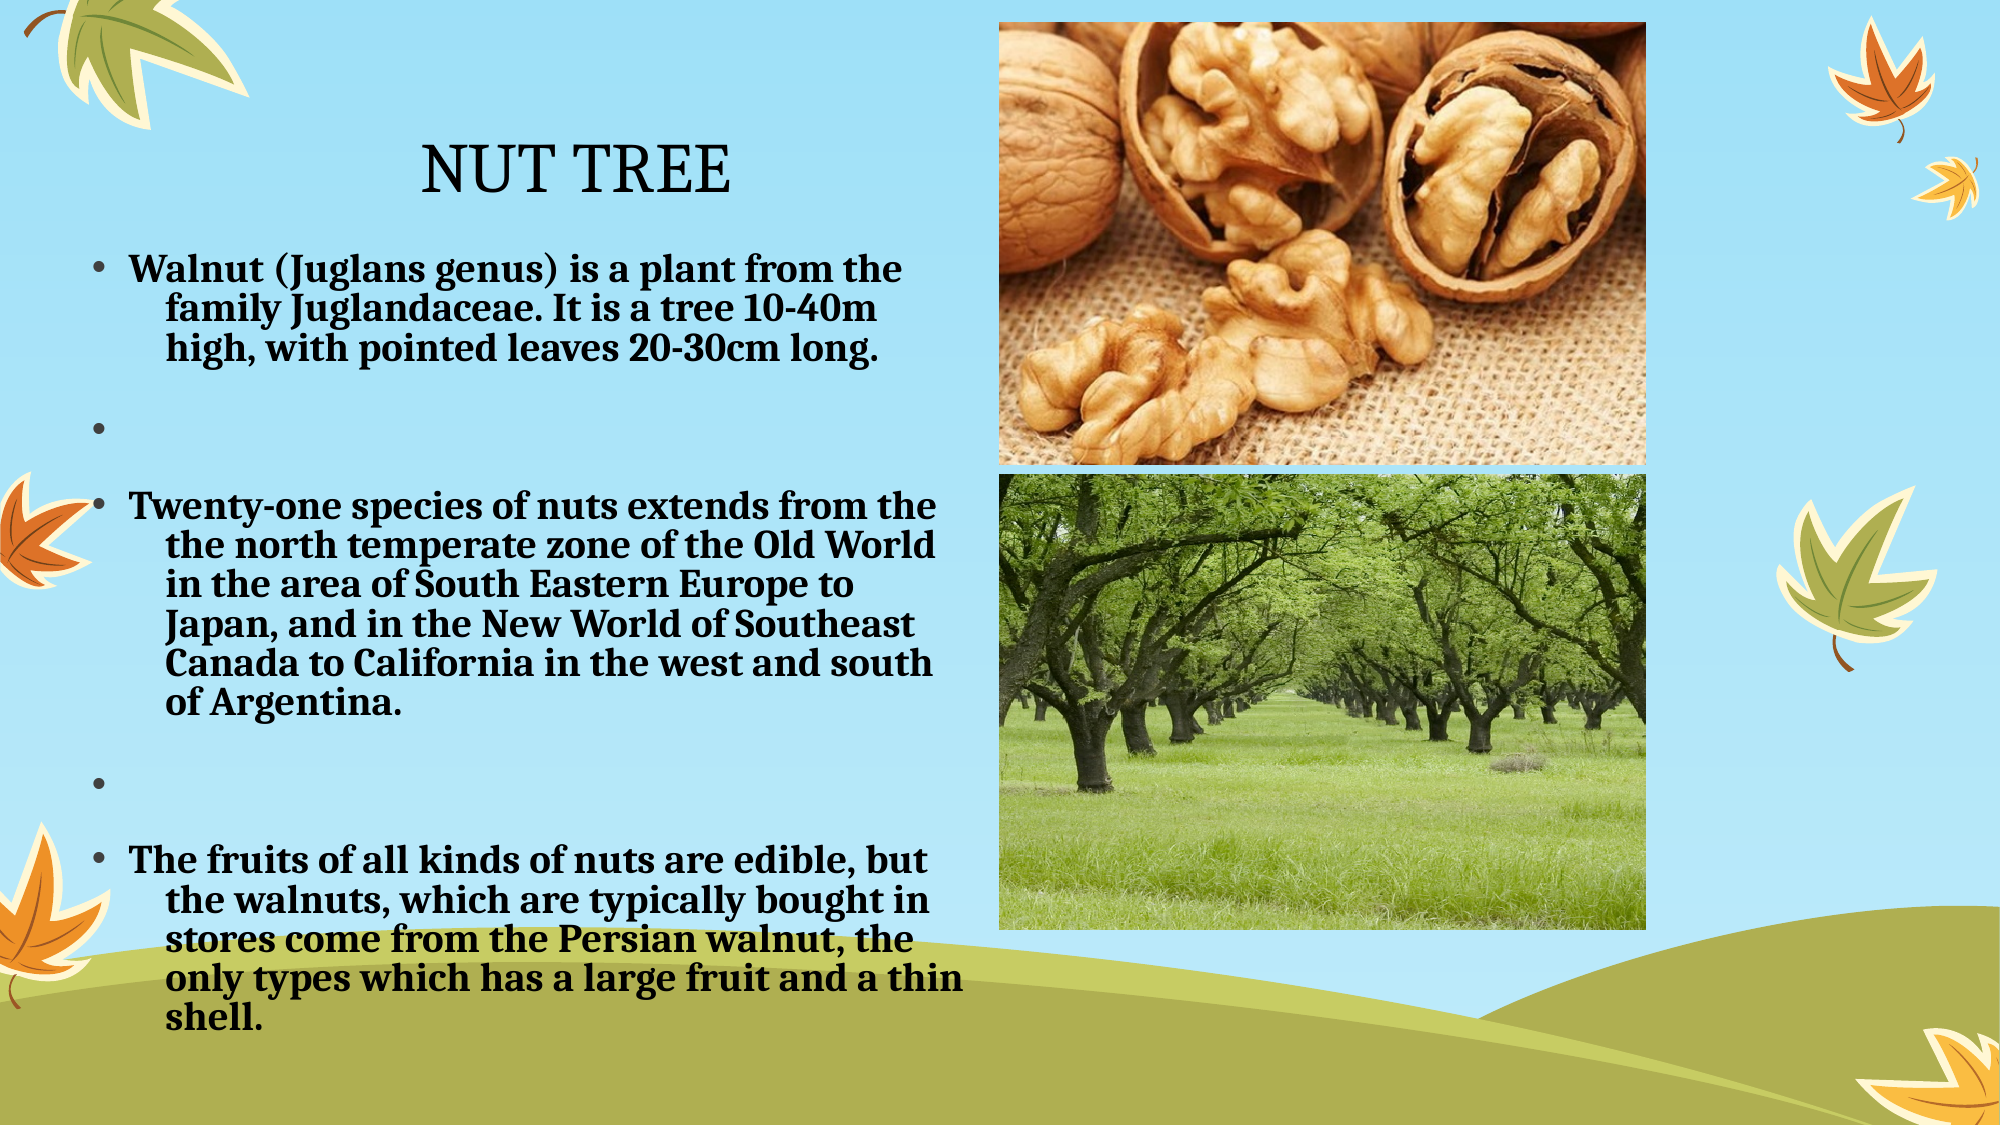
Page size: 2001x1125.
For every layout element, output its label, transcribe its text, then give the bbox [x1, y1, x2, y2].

picture [999, 22, 1646, 465]
picture [999, 474, 1646, 931]
title NUT TREE [249, 12, 1749, 216]
list Walnut (Juglans genus) is a plant from the family Juglandaceae. It is a tree 10-40m high, with pointed leaves 20-30cm long. Twenty-one species of nuts extends from the the north temperate zone of the Old World in the area of South Eastern Europe to Japan, and in the New World of Southeast Canada to California in the west and south of Argentina. The fruits of all kinds of nuts are edible, but the walnuts, which are typically bought in stores come from the Persian walnut, the only types which has a large fruit and a thin shell. [62, 243, 986, 1053]
